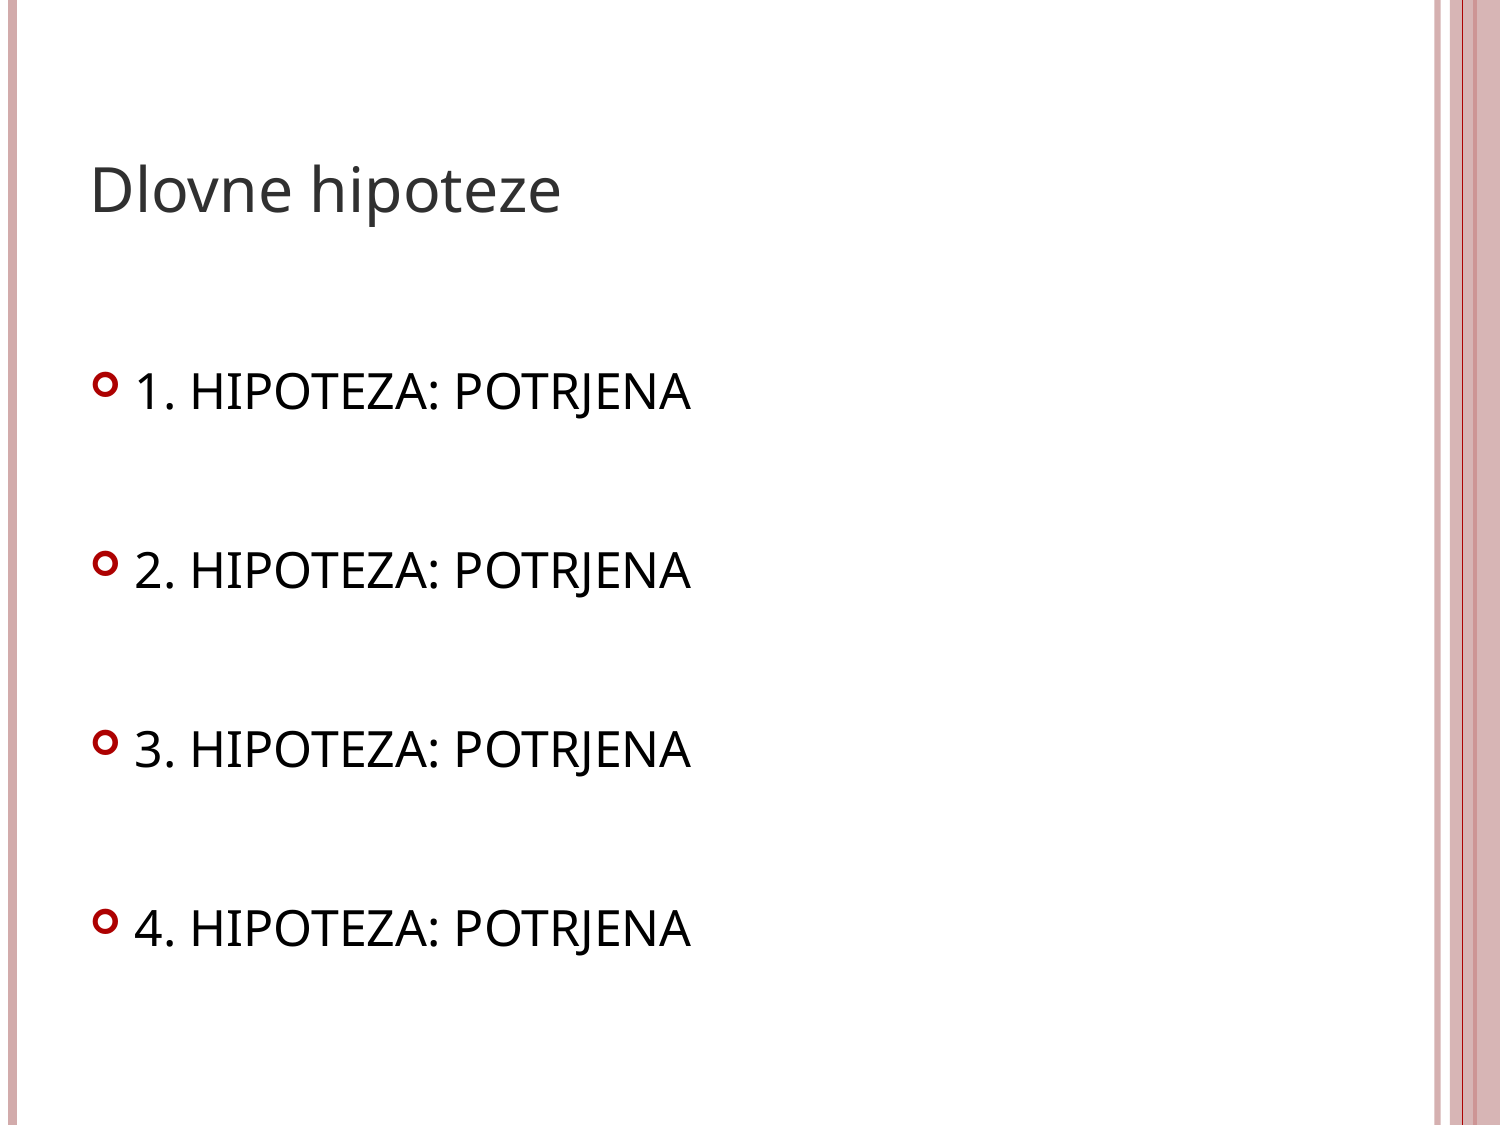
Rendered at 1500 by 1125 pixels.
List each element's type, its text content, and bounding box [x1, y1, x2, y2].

title Dlovne hipoteze [75, 45, 1300, 233]
list 1. HIPOTEZA: POTRJENA 2. HIPOTEZA: POTRJENA 3. HIPOTEZA: POTRJENA 4. HIPOTEZA: POTRJENA [75, 262, 1300, 1062]
